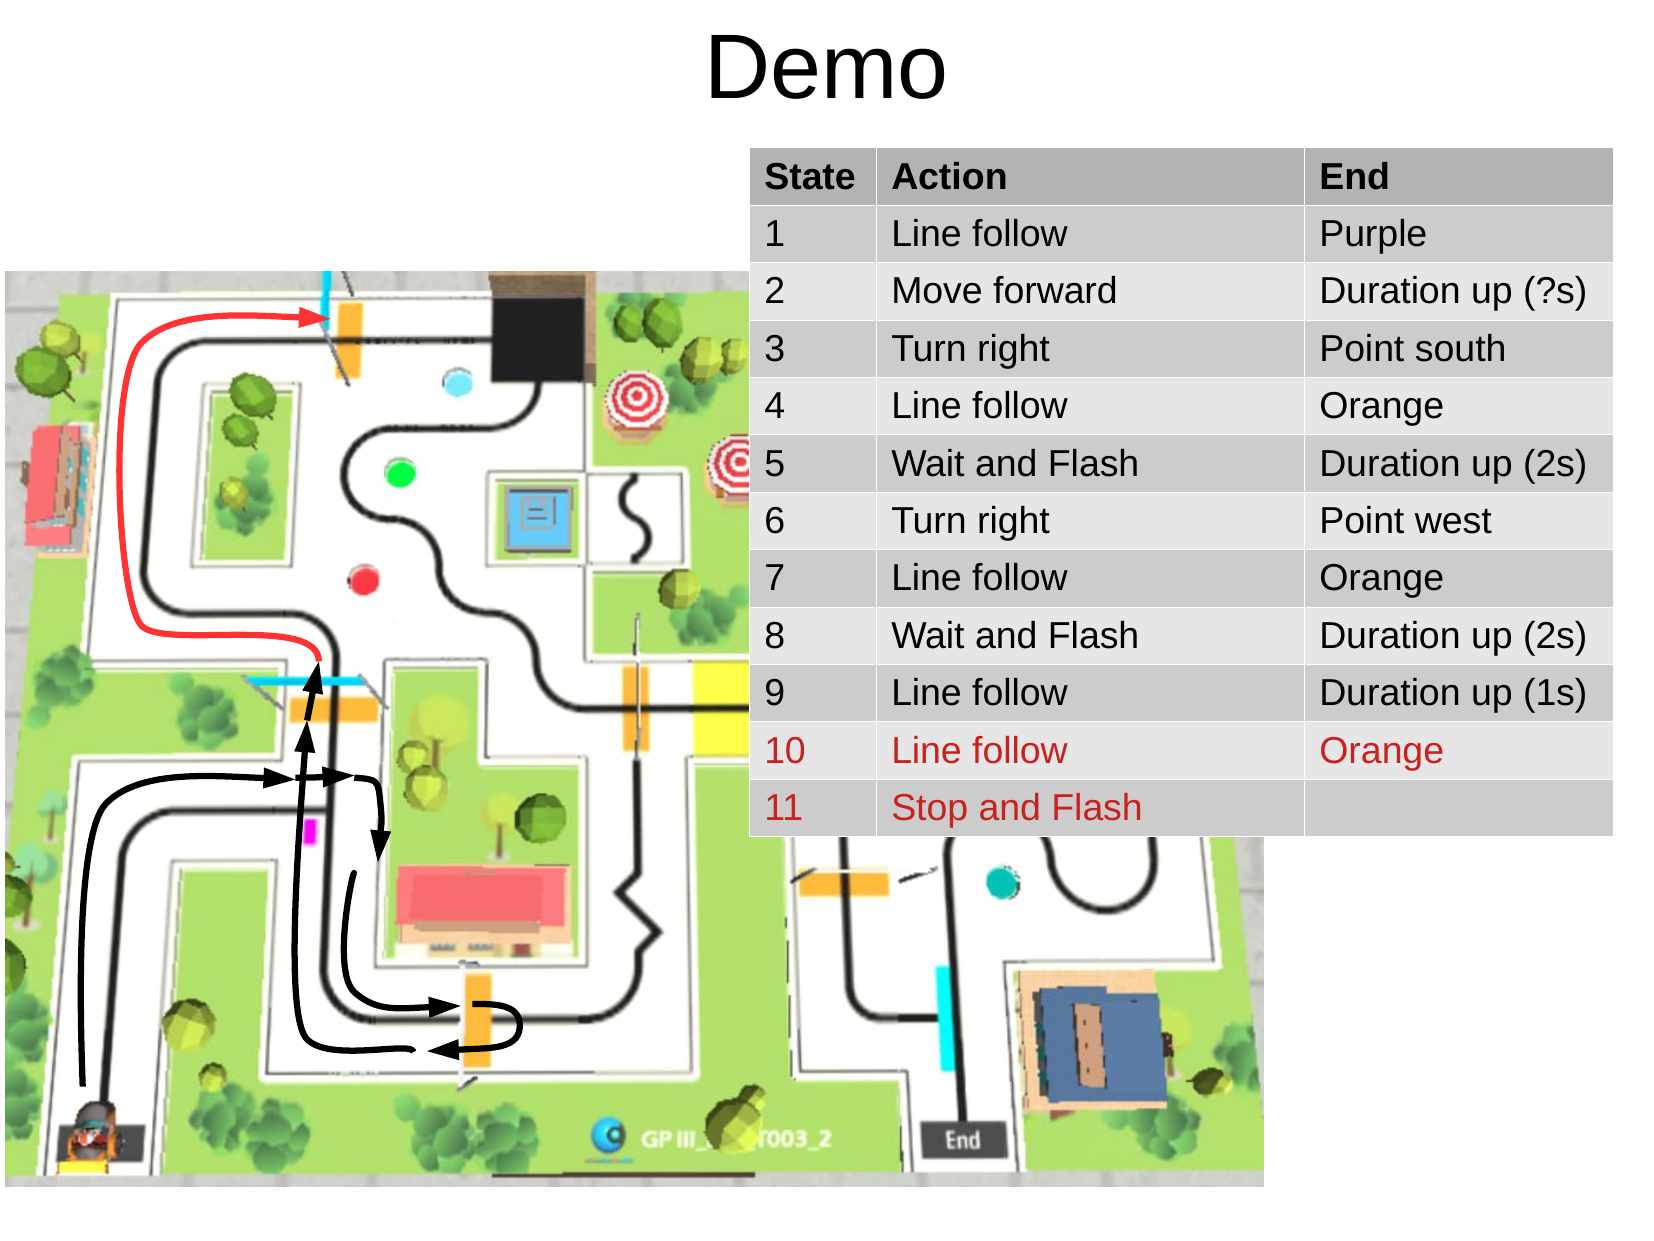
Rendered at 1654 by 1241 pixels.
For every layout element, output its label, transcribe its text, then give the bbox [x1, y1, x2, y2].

table_cell Turn right [877, 321, 1304, 377]
table_header End [1305, 148, 1613, 205]
table_cell Line follow [877, 550, 1304, 607]
table_cell Point west [1305, 493, 1613, 549]
table_cell Line follow [877, 206, 1304, 262]
table_cell 7 [750, 550, 876, 607]
table_cell Line follow [877, 378, 1304, 434]
table_cell Move forward [877, 263, 1304, 320]
table_cell Purple [1305, 206, 1613, 262]
table_cell 4 [750, 378, 876, 434]
table_cell Line follow [877, 722, 1304, 779]
table_cell Duration up (1s) [1305, 665, 1613, 721]
table_header State [750, 148, 876, 205]
table_cell [1305, 780, 1613, 836]
table_cell Wait and Flash [877, 435, 1304, 492]
table_cell 8 [750, 608, 876, 664]
table_header Action [877, 148, 1304, 205]
table_cell 2 [750, 263, 876, 320]
table_cell 5 [750, 435, 876, 492]
table_cell Duration up (?s) [1305, 263, 1613, 320]
table_cell 6 [750, 493, 876, 549]
table_cell Point south [1305, 321, 1613, 377]
picture [5, 271, 1264, 1187]
table_cell Wait and Flash [877, 608, 1304, 664]
table_cell 9 [750, 665, 876, 721]
table_cell 1 [750, 206, 876, 262]
table_cell Turn right [877, 493, 1304, 549]
table_cell Orange [1305, 550, 1613, 607]
table_cell 10 [750, 722, 876, 779]
table_cell Stop and Flash [877, 780, 1304, 836]
table_cell Duration up (2s) [1305, 435, 1613, 492]
table_cell 11 [750, 780, 876, 836]
table_cell 3 [750, 321, 876, 377]
table_cell Orange [1305, 722, 1613, 779]
table_cell Line follow [877, 665, 1304, 721]
title Demo [82, 15, 1571, 119]
table_cell Orange [1305, 378, 1613, 434]
table_cell Duration up (2s) [1305, 608, 1613, 664]
